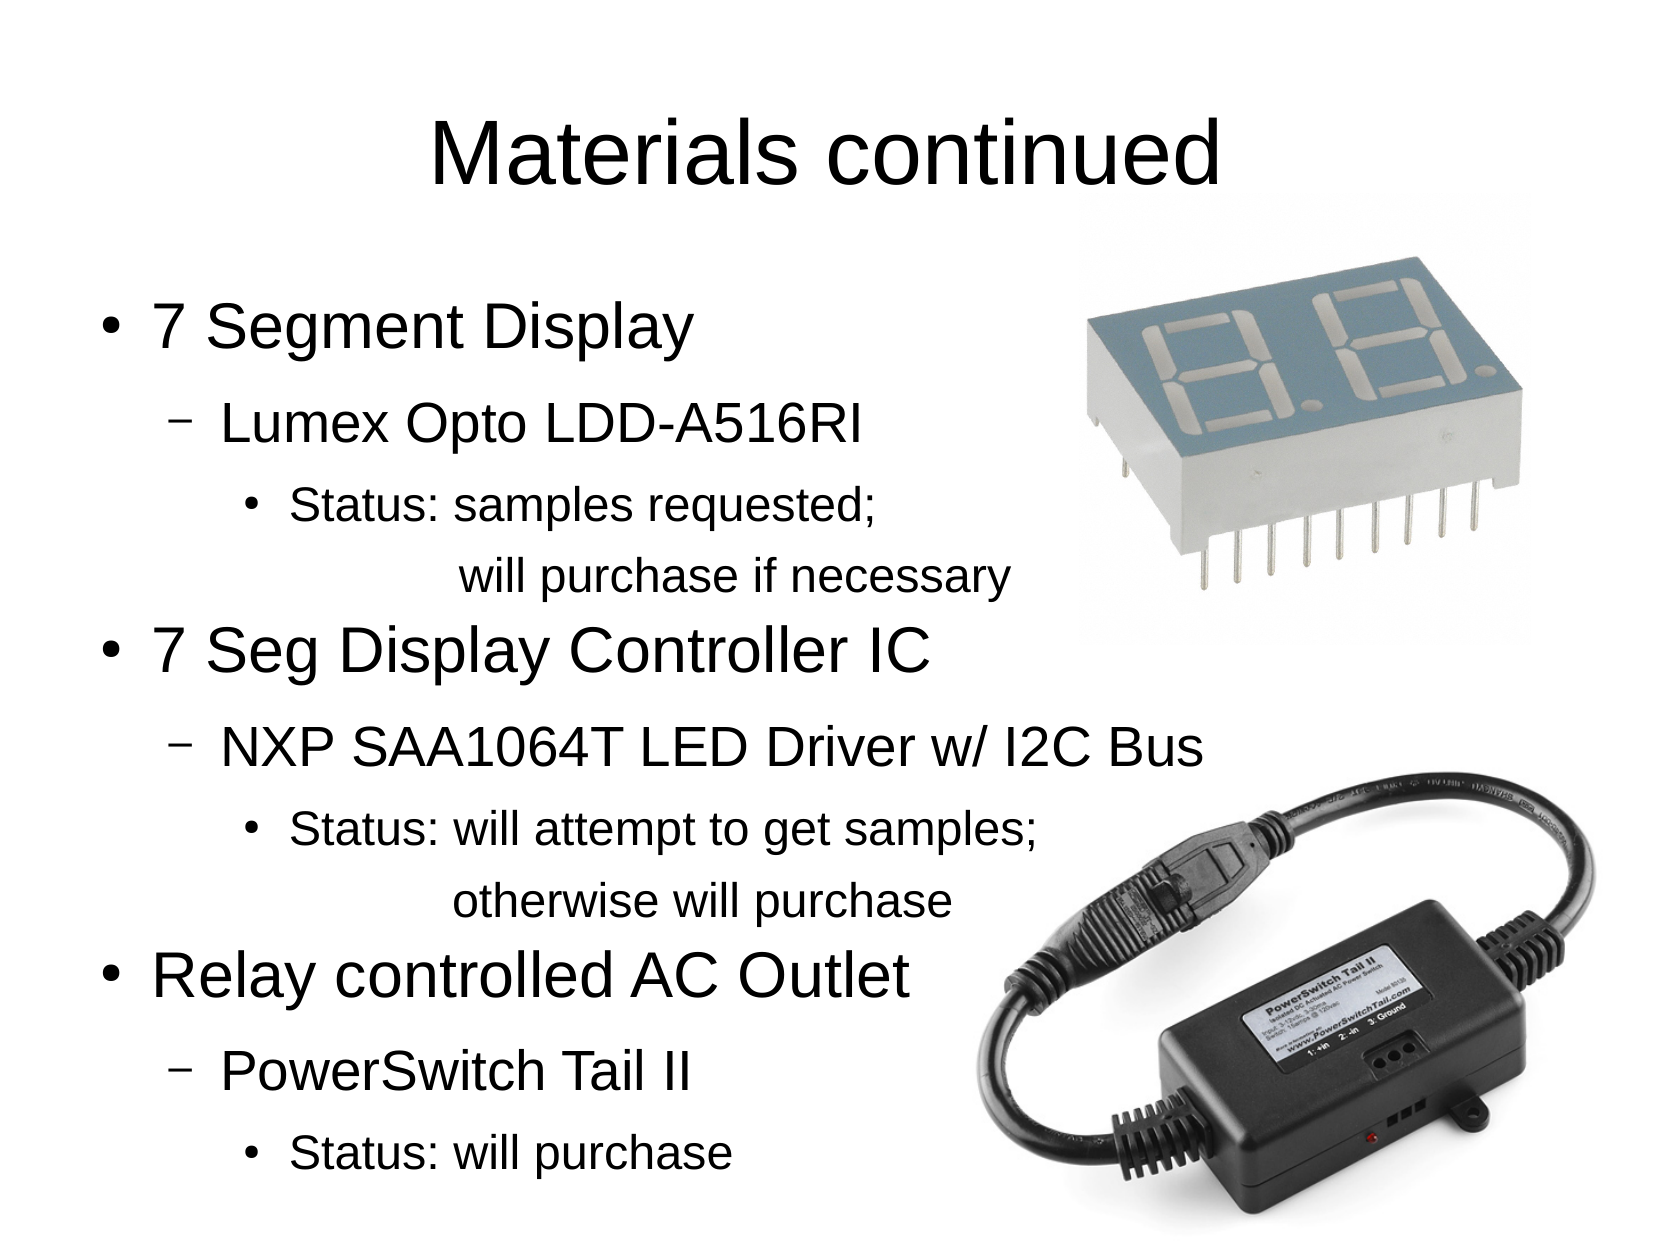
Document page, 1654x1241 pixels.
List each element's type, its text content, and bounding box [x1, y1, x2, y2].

list 7 Segment Display Lumex Opto LDD-A516RI Status: samples requested; will purchase if necessary 7 Seg Display Controller IC NXP SAA1064T LED Driver w/ I2C Bus Status: will attempt to get samples; otherwise will purchase Relay controlled AC Outlet PowerSwitch Tail II Status: will purchase [82, 290, 1538, 1186]
picture [945, 659, 1630, 1241]
title Materials continued [82, 49, 1571, 257]
picture [1079, 193, 1531, 646]
